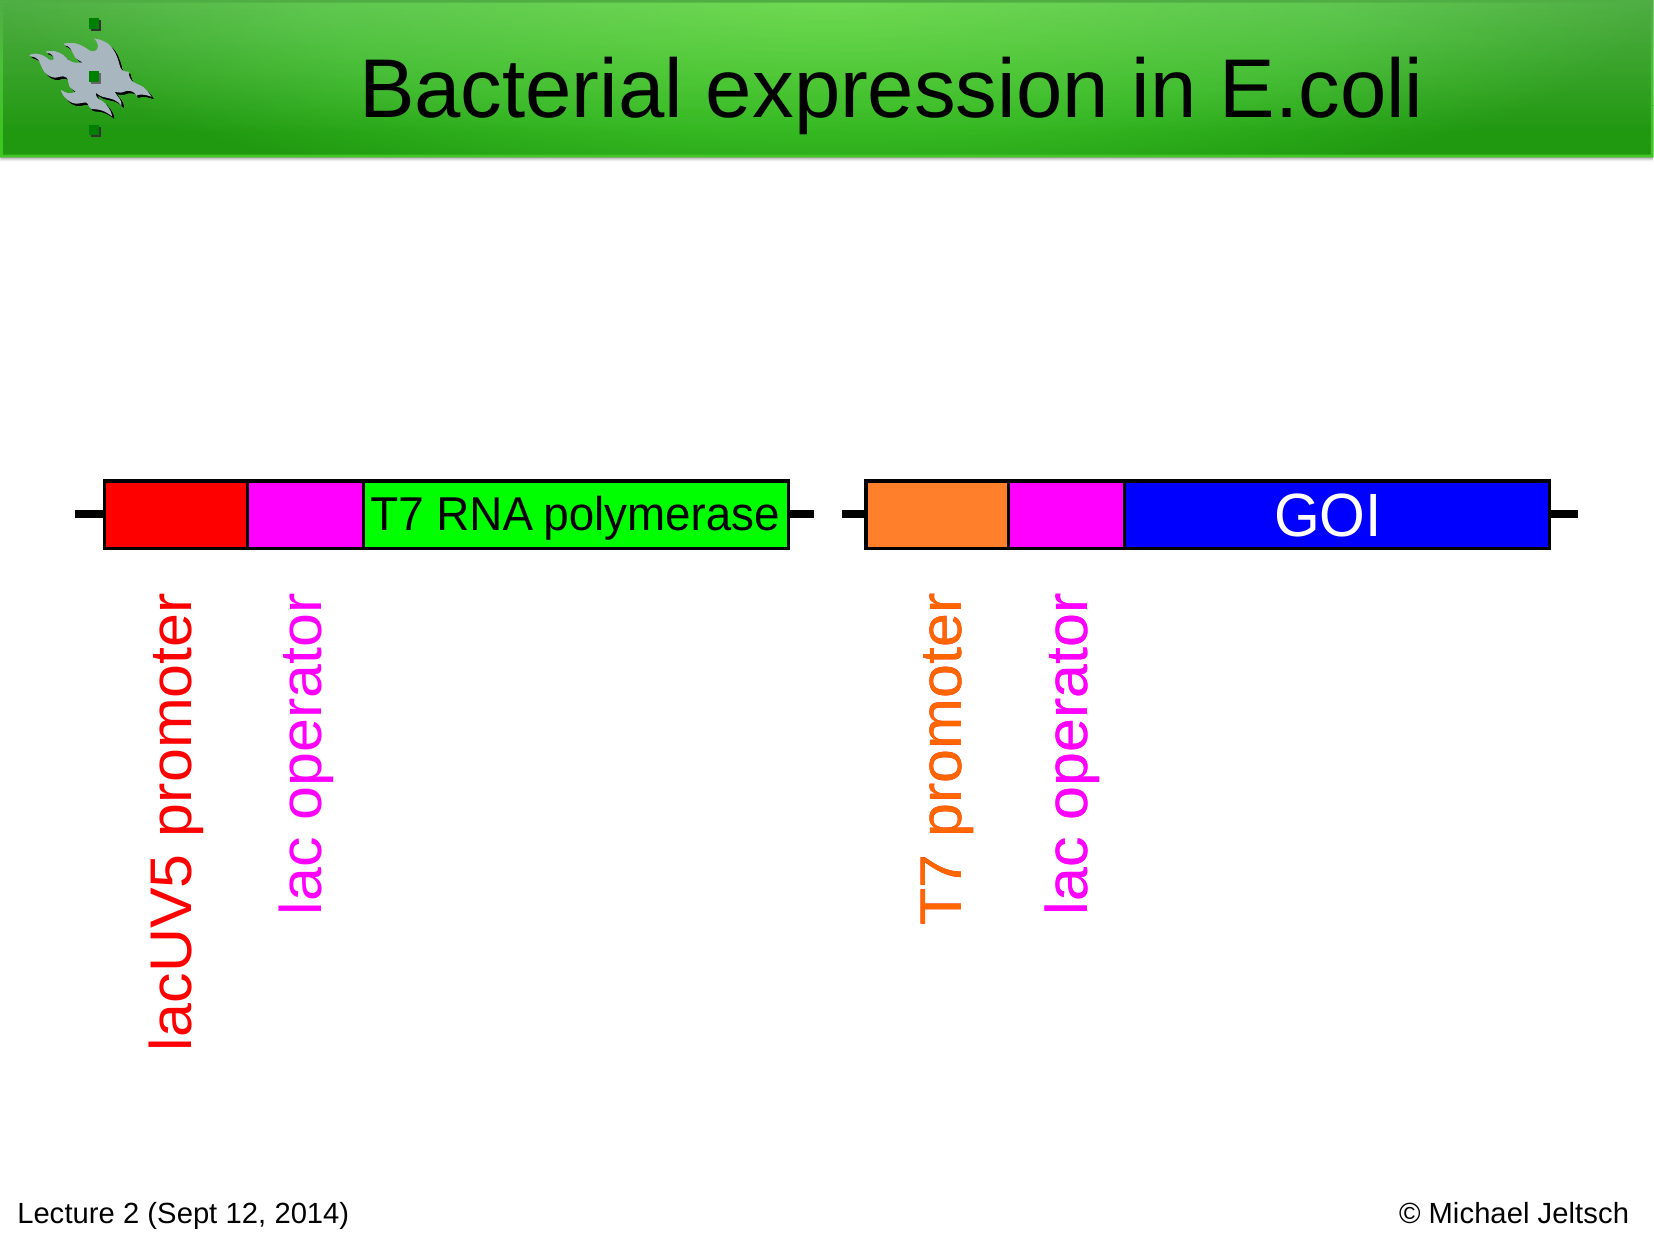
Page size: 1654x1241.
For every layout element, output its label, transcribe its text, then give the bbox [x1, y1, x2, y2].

title Bacterial expression in E.coli [212, 17, 1571, 160]
picture [70, 229, 1584, 1104]
